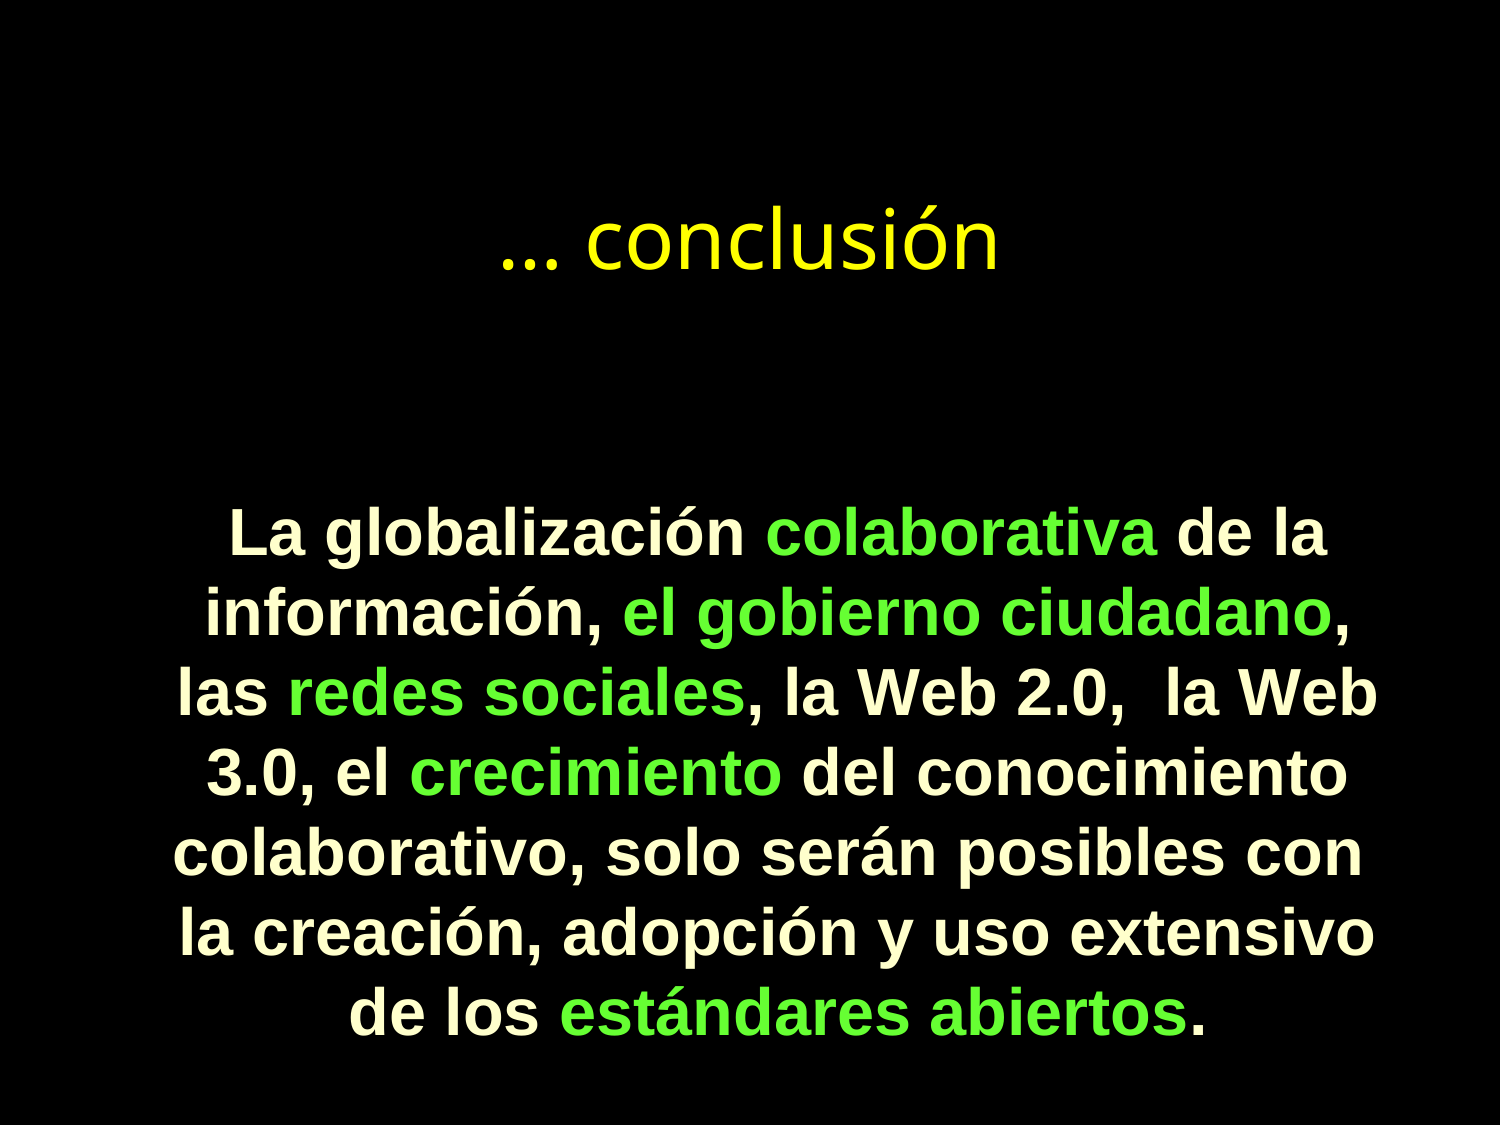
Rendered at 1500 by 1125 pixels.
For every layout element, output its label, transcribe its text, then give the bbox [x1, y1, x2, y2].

title … conclusión [112, 174, 1388, 294]
text_box La globalización colaborativa de la información, el gobierno ciudadano, las redes sociales, la Web 2.0, la Web 3.0, el crecimiento del conocimiento colaborativo, solo serán posibles con la creación, adopción y uso extensivo de los estándares abiertos. [143, 481, 1413, 1057]
